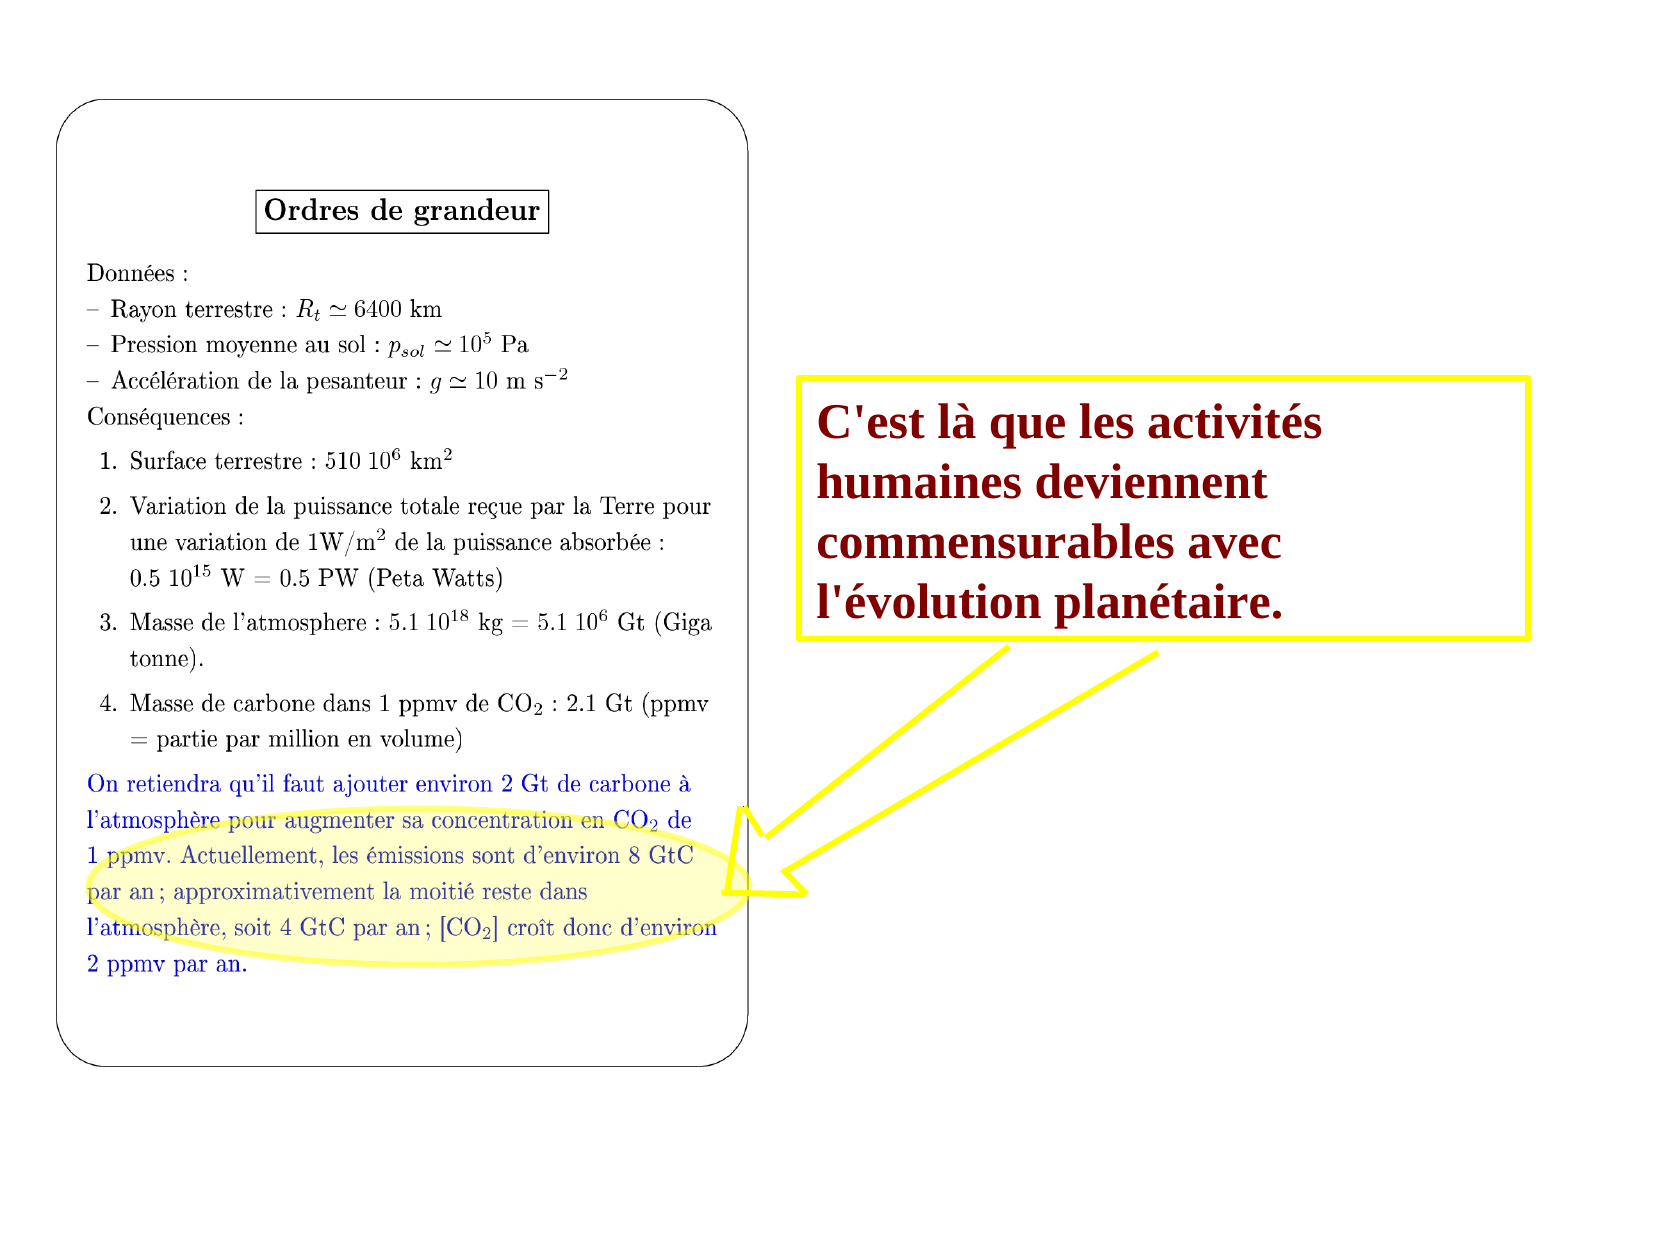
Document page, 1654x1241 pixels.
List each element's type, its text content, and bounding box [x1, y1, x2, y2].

text_box [88, 808, 747, 965]
picture [735, 795, 827, 891]
text_box [731, 863, 750, 890]
picture [0, 0, 827, 1241]
text_box C'est là que les activités humaines deviennent commensurables avec l'évolution planétaire. [798, 378, 1529, 639]
